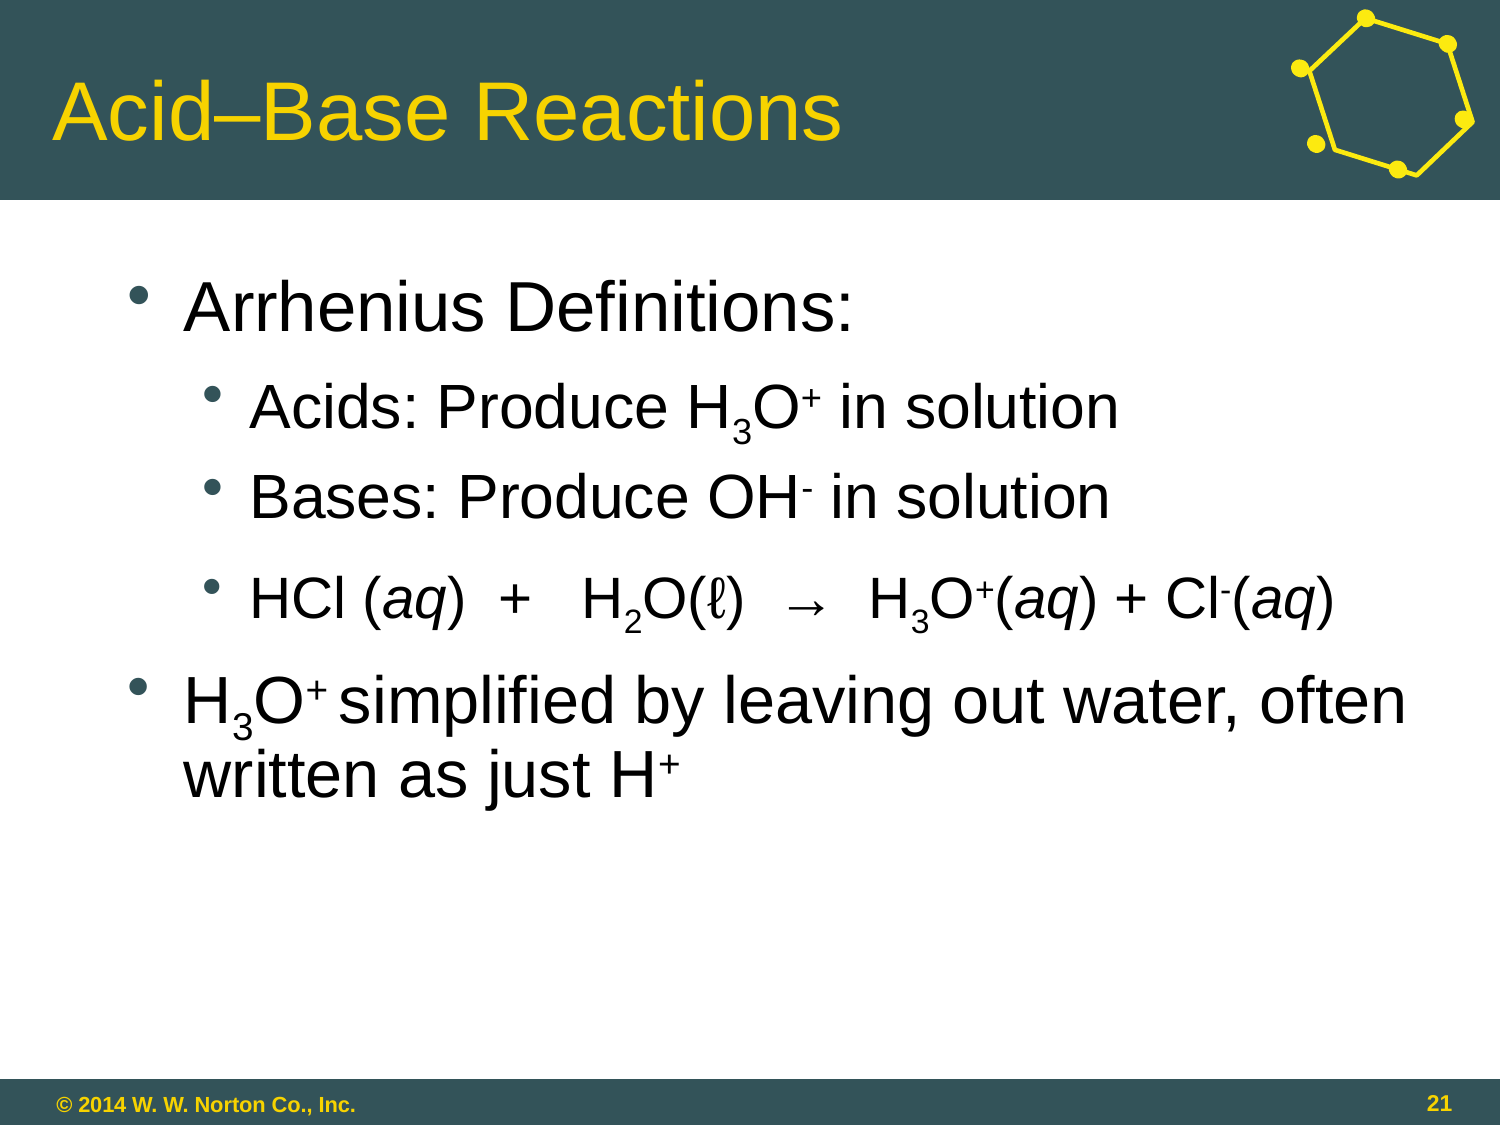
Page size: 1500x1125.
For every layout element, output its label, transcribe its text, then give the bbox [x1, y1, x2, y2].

list Arrhenius Definitions: Acids: Produce H3O+ in solution Bases: Produce OH- in solution HCl (aq) + H2O(ℓ) → H3O+(aq) + Cl-(aq) H3O+ simplified by leaving out water, often written as just H+ [112, 262, 1450, 950]
slide_number <number> [1408, 1085, 1468, 1120]
title Acid–Base Reactions [37, 19, 1118, 195]
